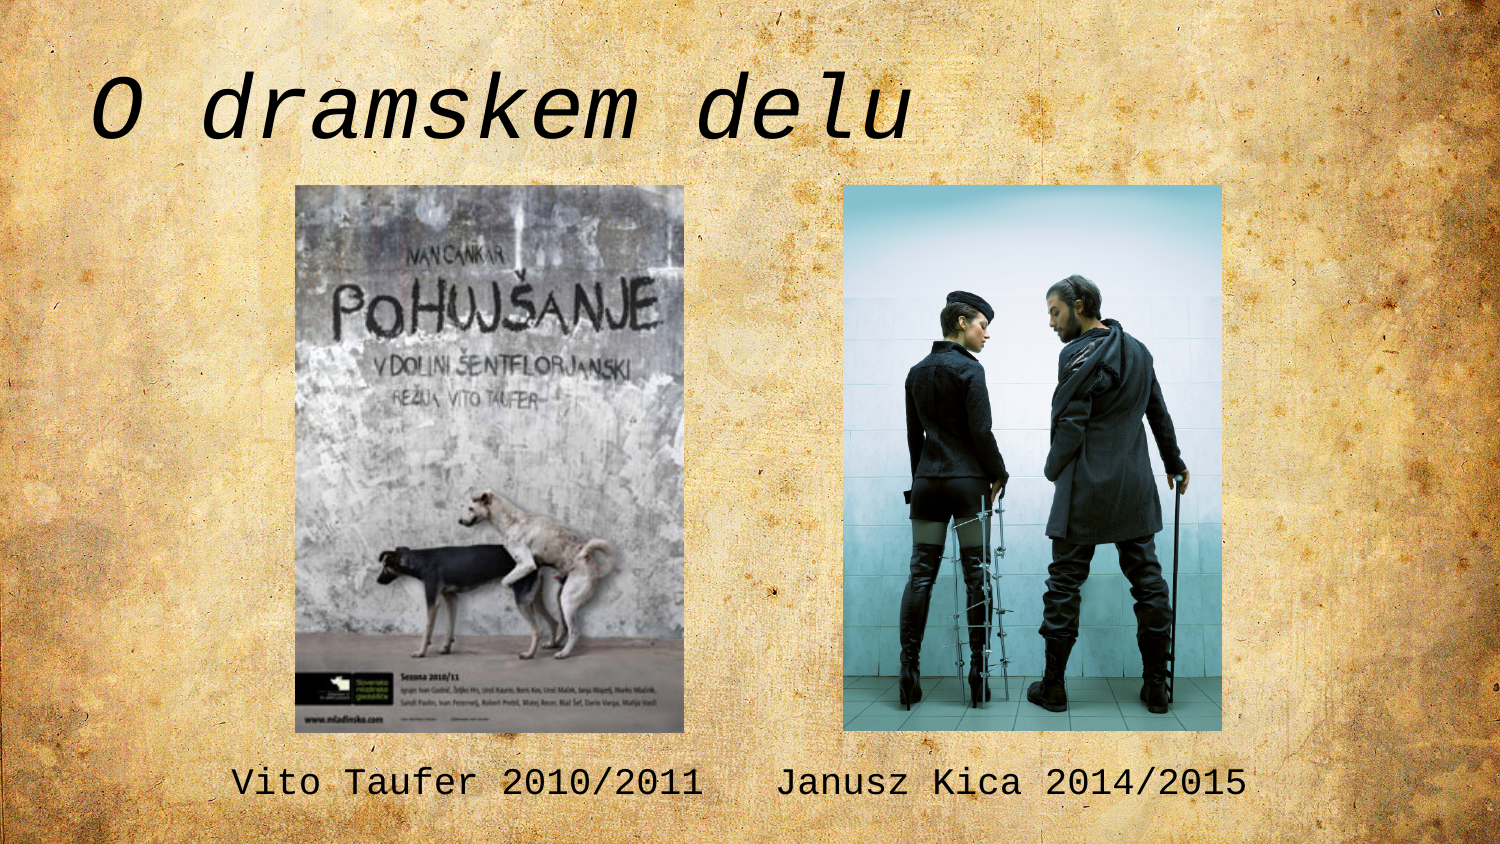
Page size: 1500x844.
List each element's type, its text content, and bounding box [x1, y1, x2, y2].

text_box Vito Taufer 2010/2011 [216, 749, 760, 810]
picture [0, 0, 1500, 844]
text_box Janusz Kica 2014/2015 [760, 749, 1306, 810]
